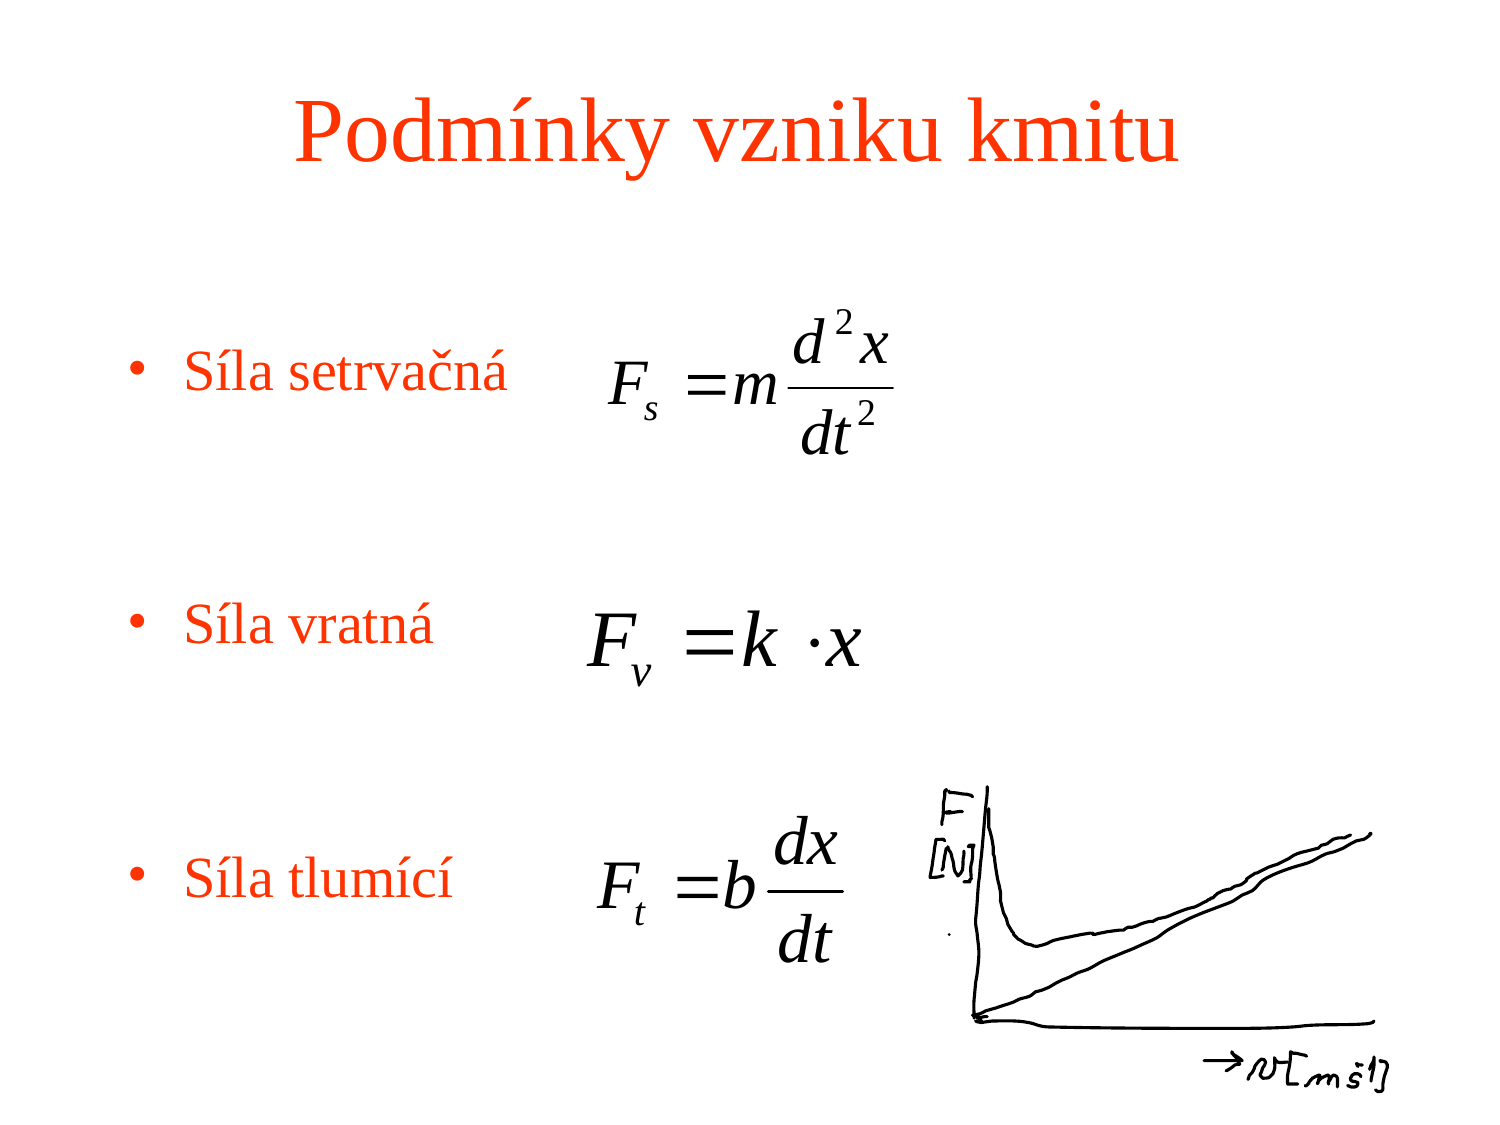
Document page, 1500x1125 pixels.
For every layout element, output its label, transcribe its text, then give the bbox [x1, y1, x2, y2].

title Podmínky vzniku kmitu [100, 30, 1376, 219]
list Síla setrvačná Síla vratná Síla tlumící [112, 324, 738, 1001]
chart [584, 798, 857, 978]
chart [596, 290, 904, 469]
chart [572, 586, 881, 707]
